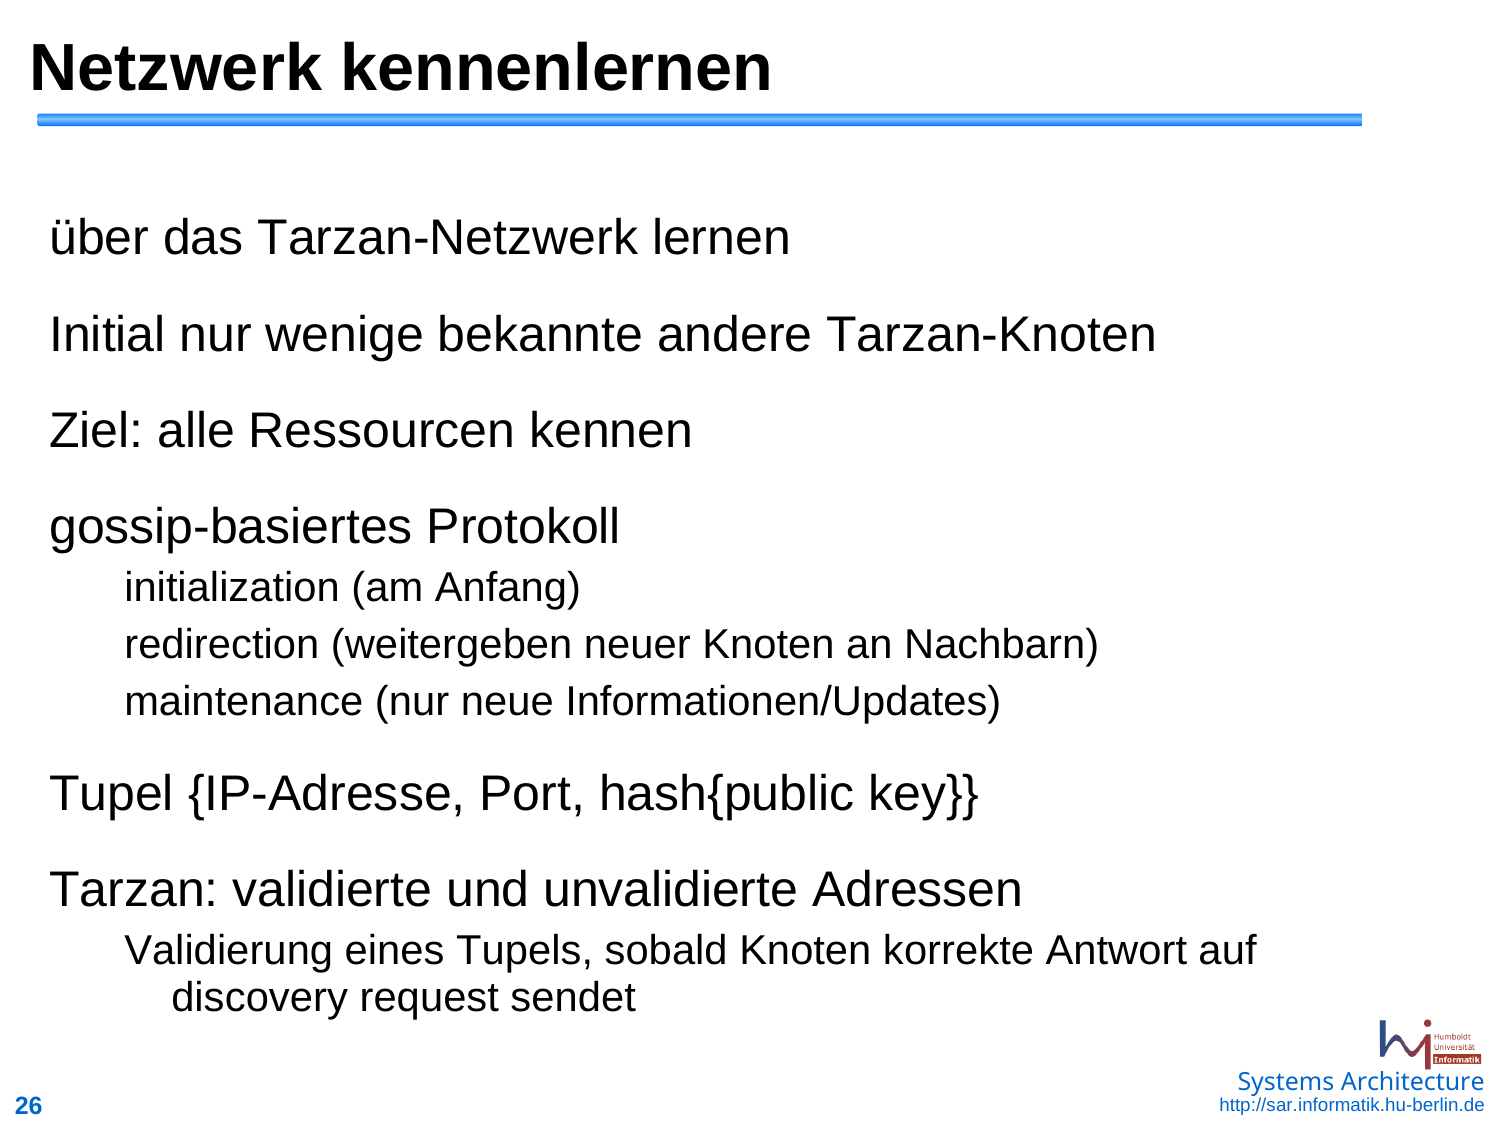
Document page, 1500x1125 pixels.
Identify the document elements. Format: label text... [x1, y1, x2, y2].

list über das Tarzan-Netzwerk lernen Initial nur wenige bekannte andere Tarzan-Knoten Ziel: alle Ressourcen kennen gossip-basiertes Protokoll initialization (am Anfang) redirection (weitergeben neuer Knoten an Nachbarn) maintenance (nur neue Informationen/Updates) Tupel {IP-Adresse, Port, hash{public key}} Tarzan: validierte und unvalidierte Adressen Validierung eines Tupels, sobald Knoten korrekte Antwort auf discovery request sendet [34, 174, 1452, 1004]
title Netzwerk kennenlernen [29, 19, 1500, 115]
picture [1376, 1016, 1483, 1071]
